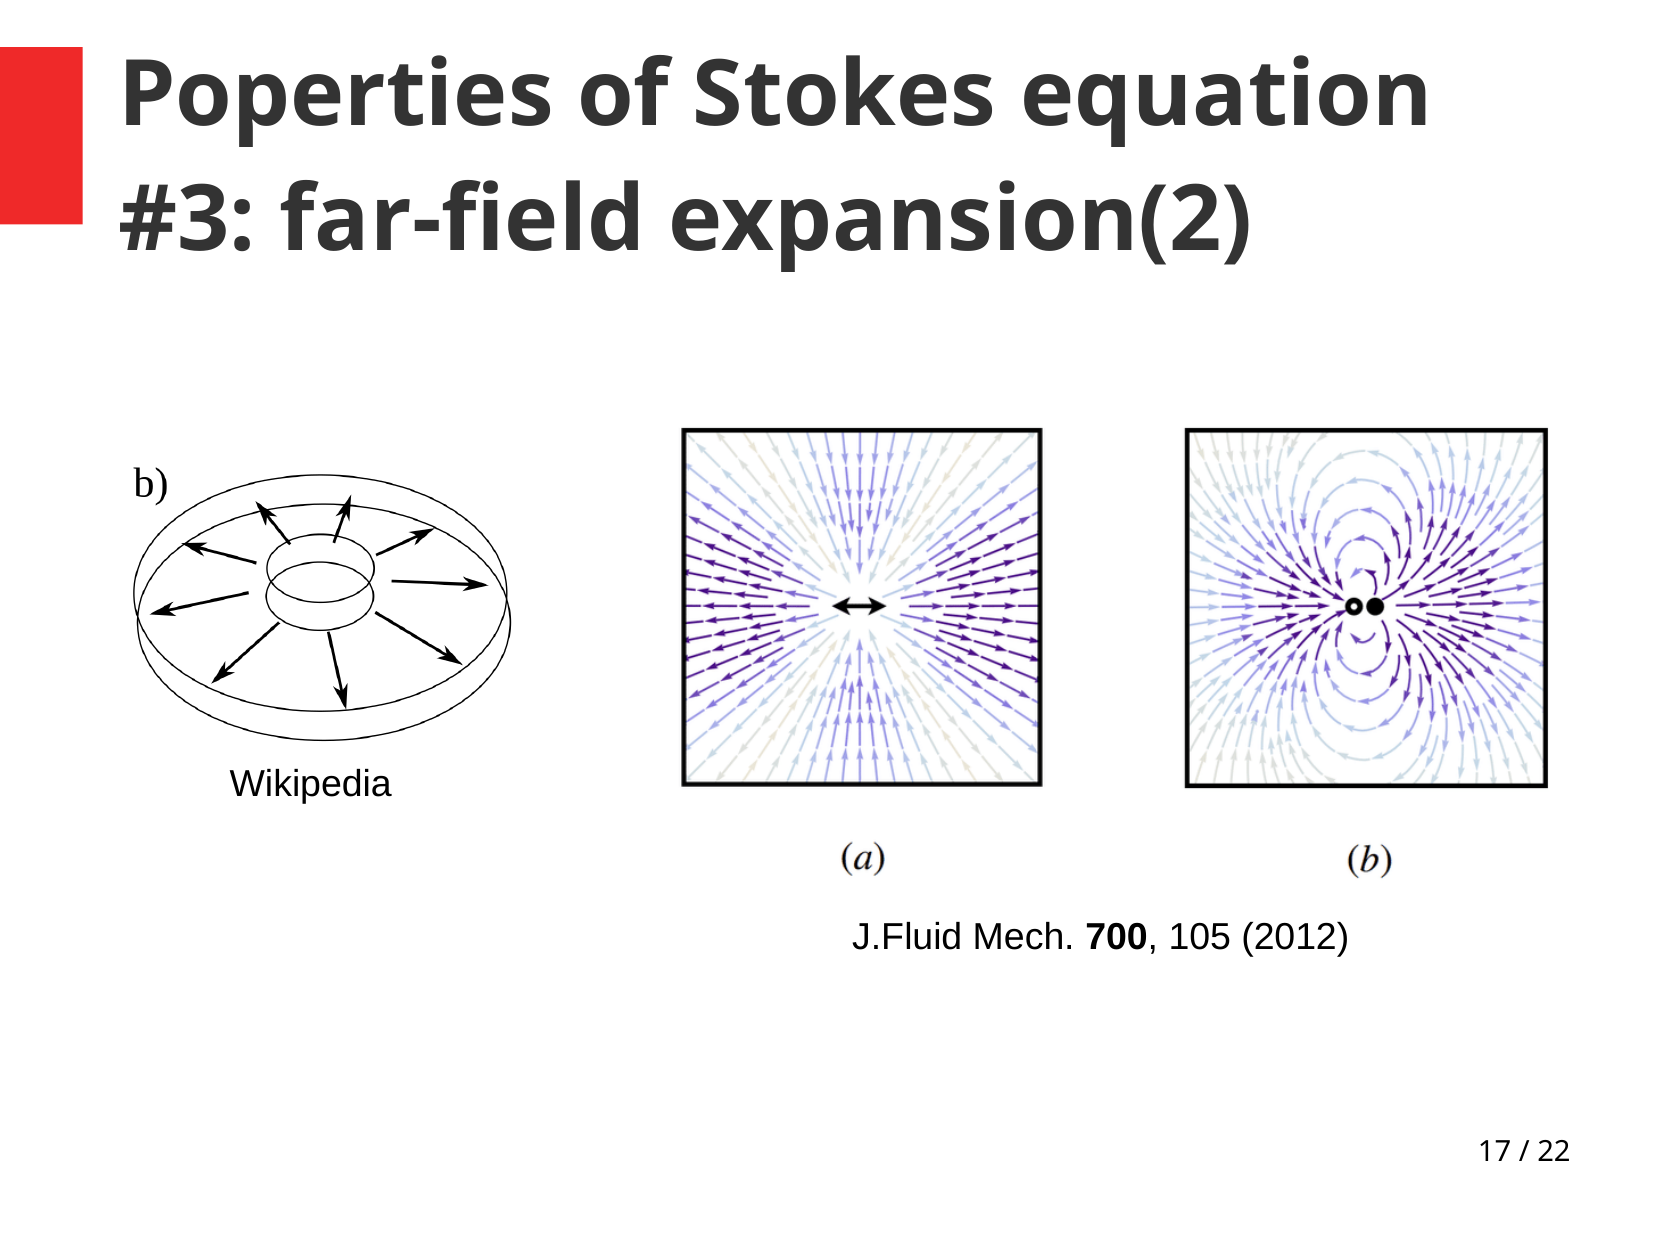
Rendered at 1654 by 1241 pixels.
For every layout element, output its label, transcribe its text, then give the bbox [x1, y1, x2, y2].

text_box J.Fluid Mech. 700, 105 (2012) [837, 908, 1551, 985]
picture [115, 455, 545, 766]
text_box Wikipedia [214, 754, 407, 812]
title Poperties of Stokes equation #3: far-field expansion(2) [118, 0, 1571, 314]
picture [622, 411, 1589, 885]
